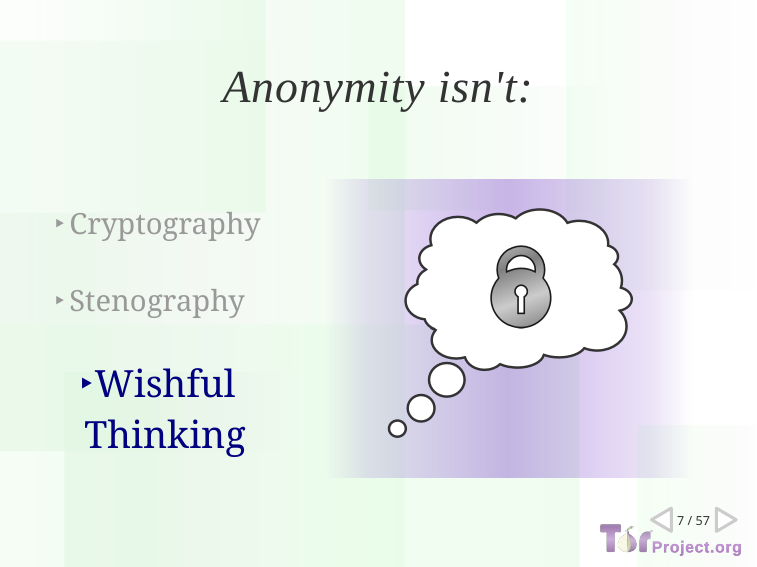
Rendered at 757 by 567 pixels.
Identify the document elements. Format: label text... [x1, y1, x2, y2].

text_box Anonymity isn't: [0, 54, 756, 121]
text_box Cryptography Stenography Wishful Thinking [39, 181, 353, 482]
picture [0, 0, 757, 567]
